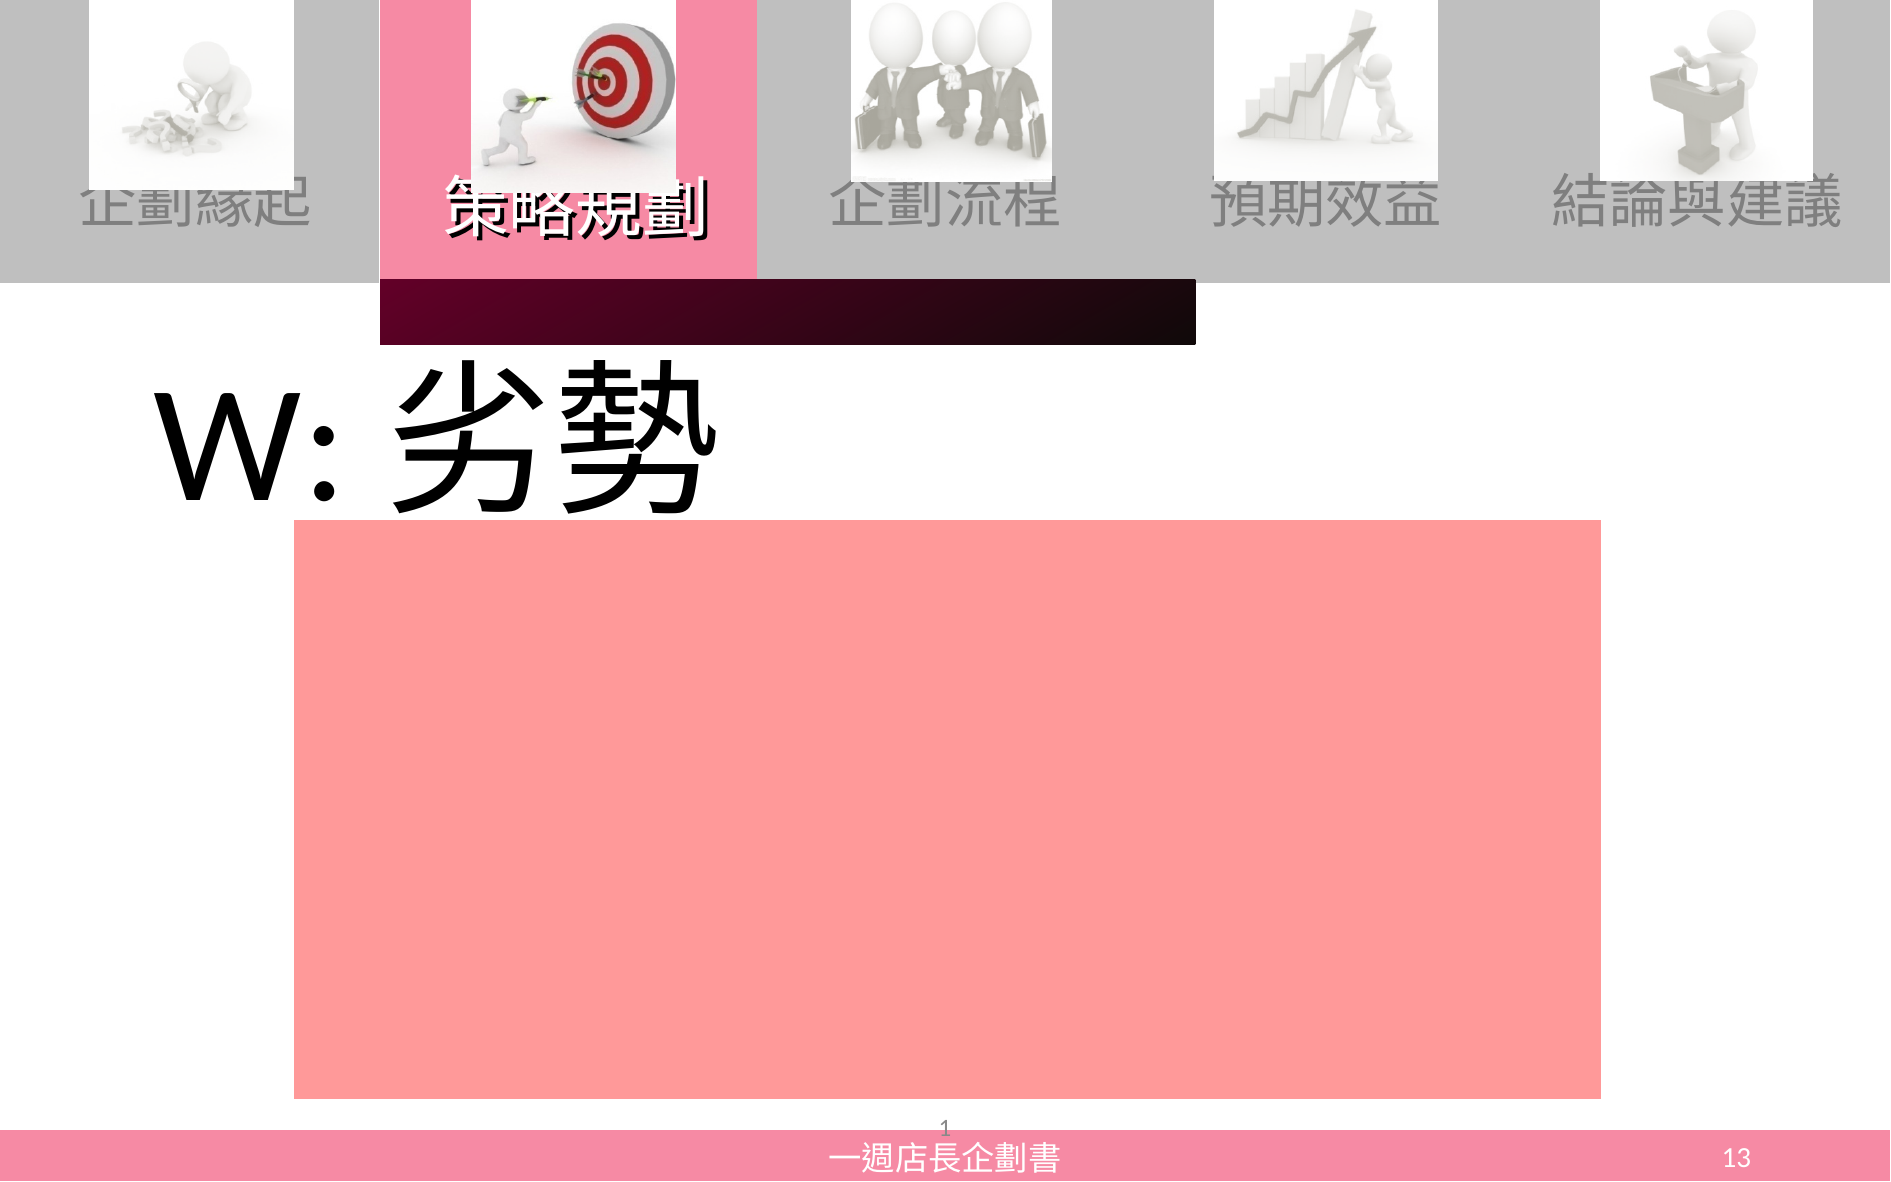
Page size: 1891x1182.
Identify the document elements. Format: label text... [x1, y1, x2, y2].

picture [851, 0, 1052, 182]
text_box 一週店長企劃書 [0, 1130, 1706, 1181]
picture [471, 0, 676, 193]
text_box 13 [1706, 1130, 1891, 1182]
text_box 策略規劃 [417, 157, 735, 253]
text_box 企劃流程 [781, 157, 1110, 243]
text_box 結論與建議 [1523, 157, 1871, 243]
picture [89, 0, 294, 190]
text_box [380, 0, 1890, 283]
text_box 1 [645, 1094, 1245, 1158]
text_box [380, 280, 1195, 345]
text_box 企劃緣起 [42, 157, 348, 243]
picture [1600, 0, 1813, 181]
text_box [0, 0, 379, 283]
text_box 預期效益 [1179, 157, 1473, 243]
text_box W:劣勢 [139, 326, 1323, 544]
text_box [294, 520, 1601, 1099]
text_box SWOT分析/五力分析 [378, 278, 1302, 345]
picture [1214, 0, 1438, 181]
